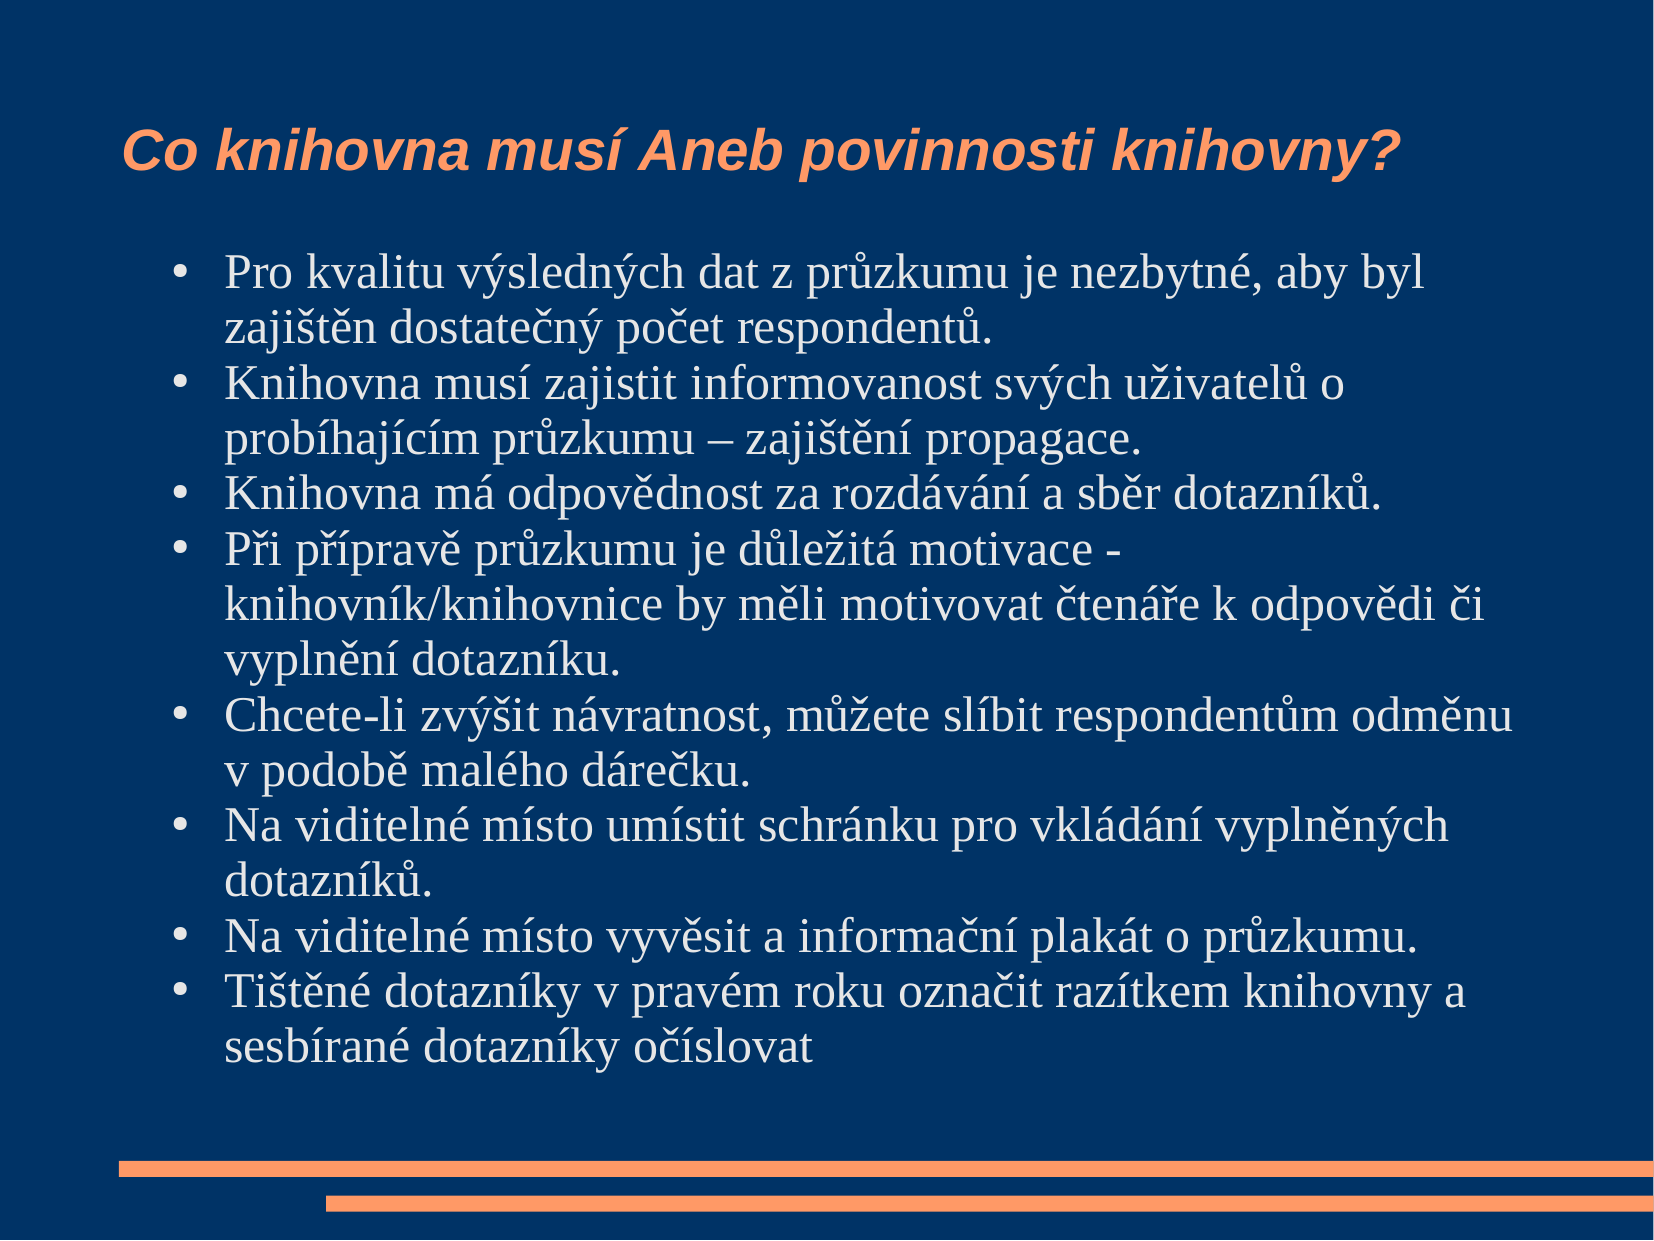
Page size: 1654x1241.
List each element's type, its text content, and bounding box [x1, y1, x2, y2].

list Pro kvalitu výsledných dat z průzkumu je nezbytné, aby byl zajištěn dostatečný počet respondentů. Knihovna musí zajistit informovanost svých uživatelů o probíhajícím průzkumu – zajištění propagace. Knihovna má odpovědnost za rozdávání a sběr dotazníků. Při přípravě průzkumu je důležitá motivace - knihovník/knihovnice by měli motivovat čtenáře k odpovědi či vyplnění dotazníku. Chcete-li zvýšit návratnost, můžete slíbit respondentům odměnu v podobě malého dárečku. Na viditelné místo umístit schránku pro vkládání vyplněných dotazníků. Na viditelné místo vyvěsit a informační plakát o průzkumu. Tištěné dotazníky v pravém roku označit razítkem knihovny a sesbírané dotazníky očíslovat [153, 188, 1546, 1170]
title Co knihovna musí Aneb povinnosti knihovny? [121, 46, 1534, 254]
